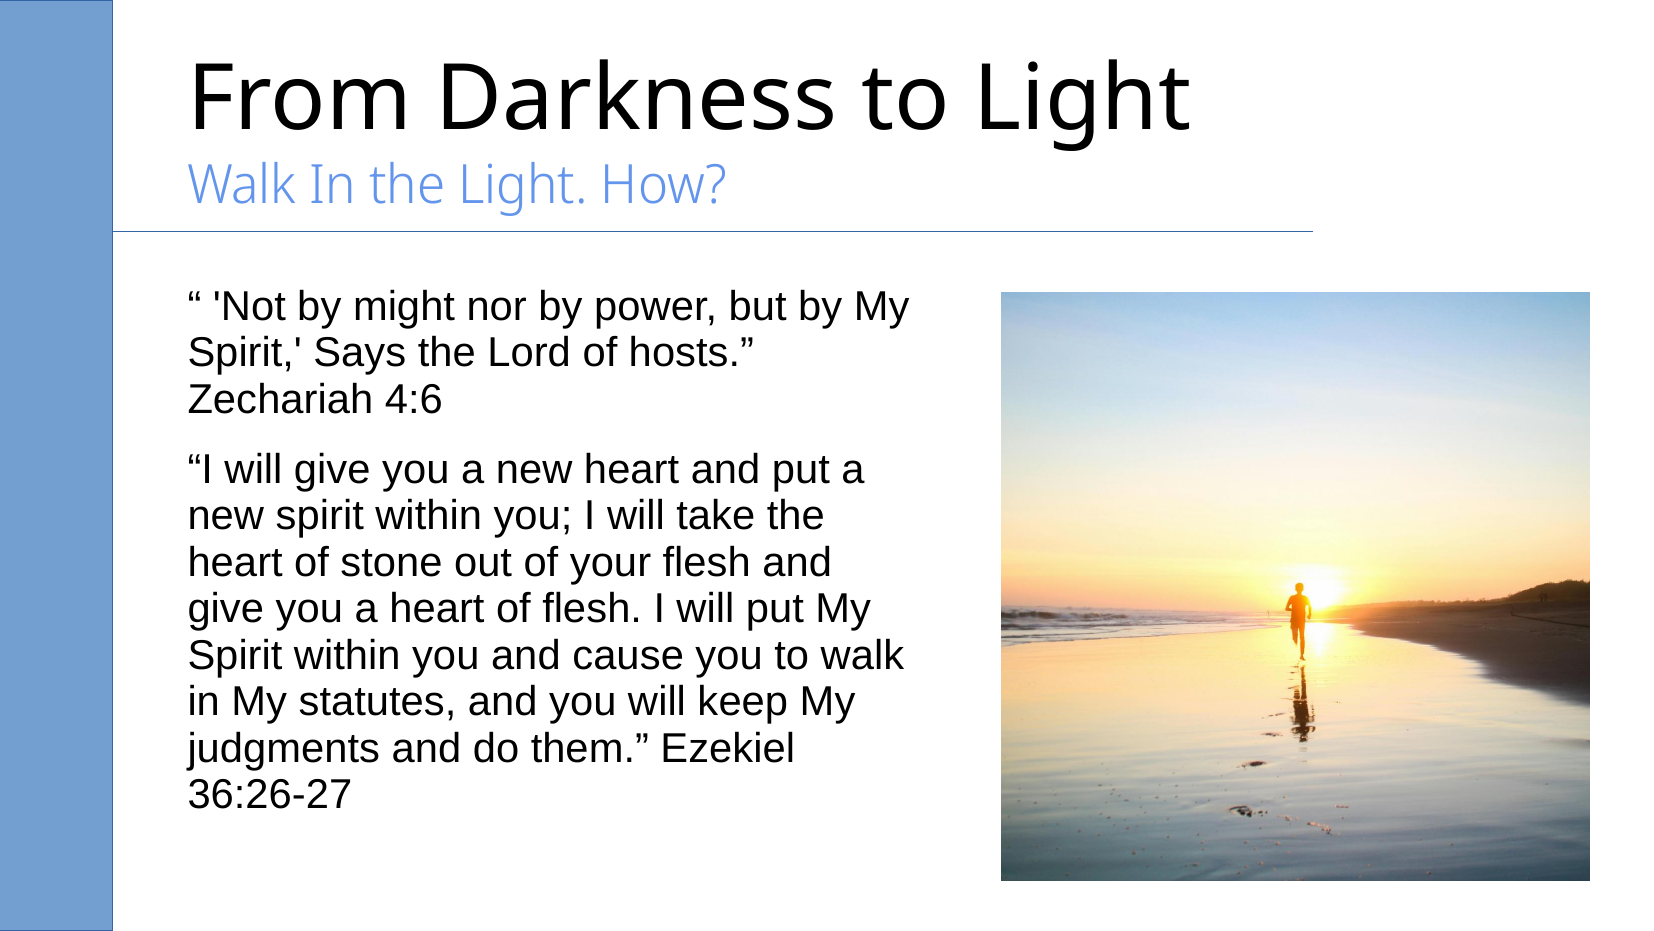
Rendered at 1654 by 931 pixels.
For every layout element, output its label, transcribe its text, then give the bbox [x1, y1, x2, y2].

title From Darkness to Light [187, 33, 1571, 125]
title Walk In the Light. How? [187, 125, 1571, 239]
subtitle “ 'Not by might nor by power, but by My Spirit,' Says the Lord of hosts.” Zechariah 4:6 “I will give you a new heart and put a new spirit within you; I will take the heart of stone out of your flesh and give you a heart of flesh. I will put My Spirit within you and cause you to walk in My statutes, and you will keep My judgments and do them.” Ezekiel 36:26-27 [187, 282, 911, 866]
text_box [0, 0, 113, 931]
picture [1001, 292, 1590, 881]
